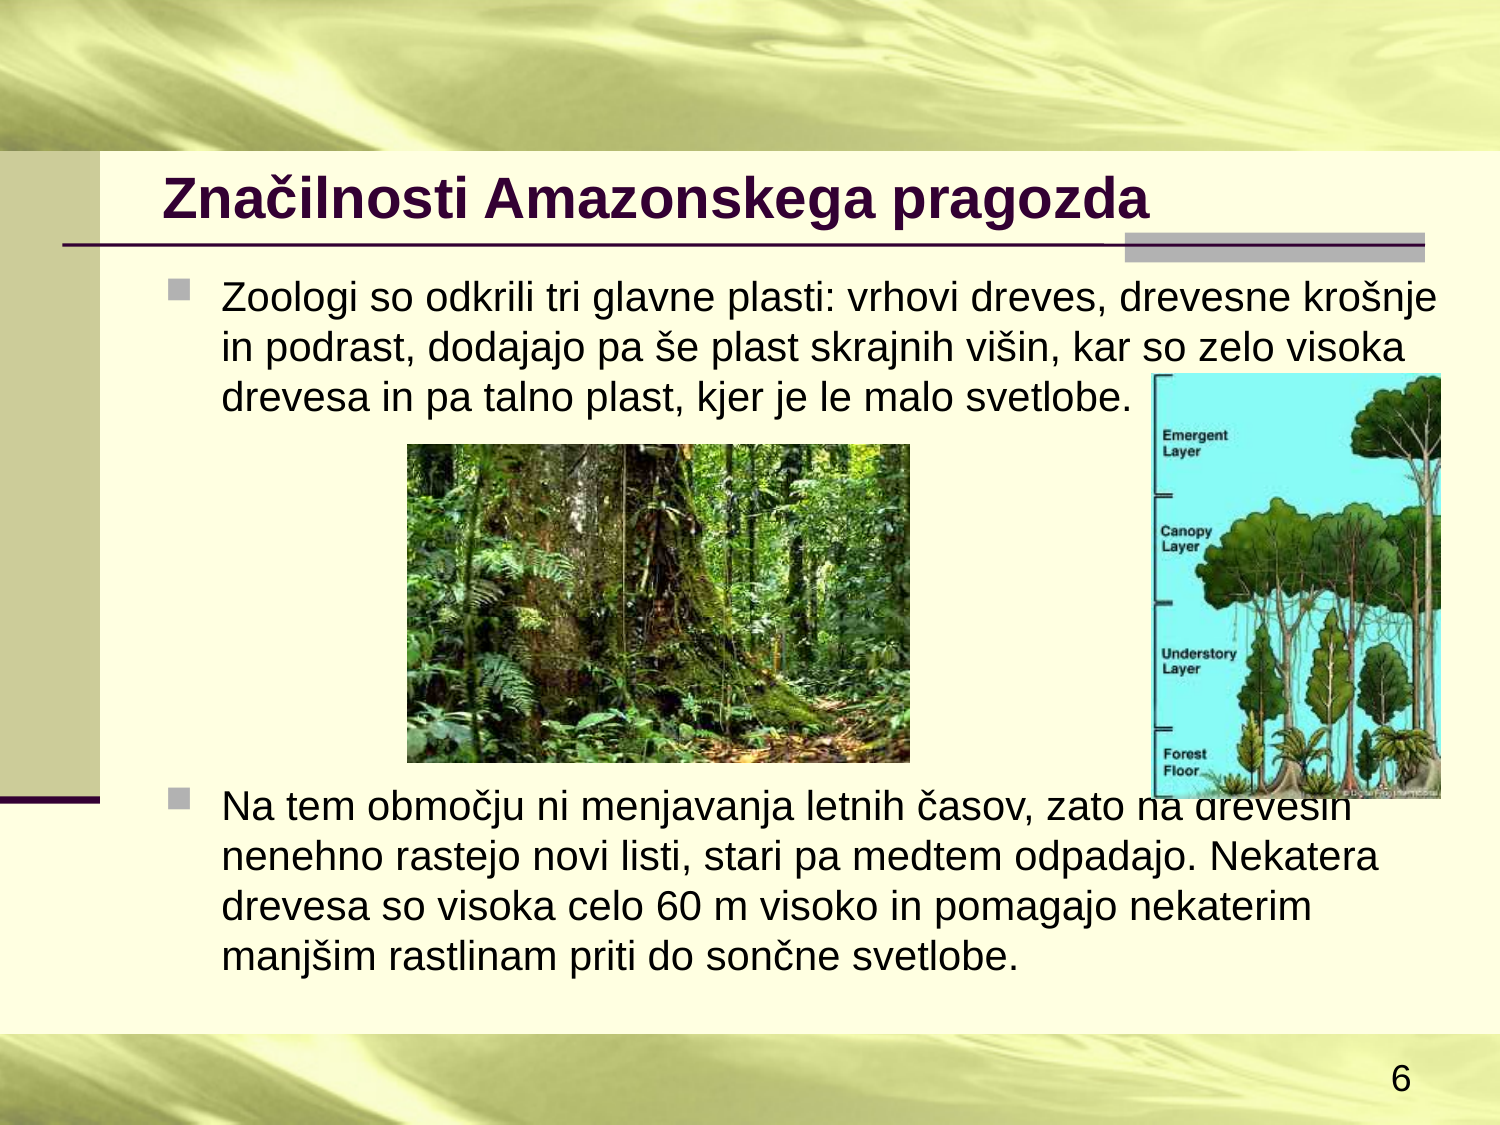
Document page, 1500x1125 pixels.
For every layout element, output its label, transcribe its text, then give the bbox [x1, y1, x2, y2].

picture [1151, 373, 1441, 799]
picture [407, 444, 910, 763]
list Zoologi so odkrili tri glavne plasti: vrhovi dreves, drevesne krošnje in podrast, dodajajo pa še plast skrajnih višin, kar so zelo visoka drevesa in pa talno plast, kjer je le malo svetlobe. Na tem območju ni menjavanja letnih časov, zato na drevesih nenehno rastejo novi listi, stari pa medtem odpadajo. Nekatera drevesa so visoka celo 60 m visoko in pomagajo nekaterim manjšim rastlinam priti do sončne svetlobe. [150, 262, 1471, 1006]
text_box Značilnosti Amazonskega pragozda [147, 137, 1228, 253]
